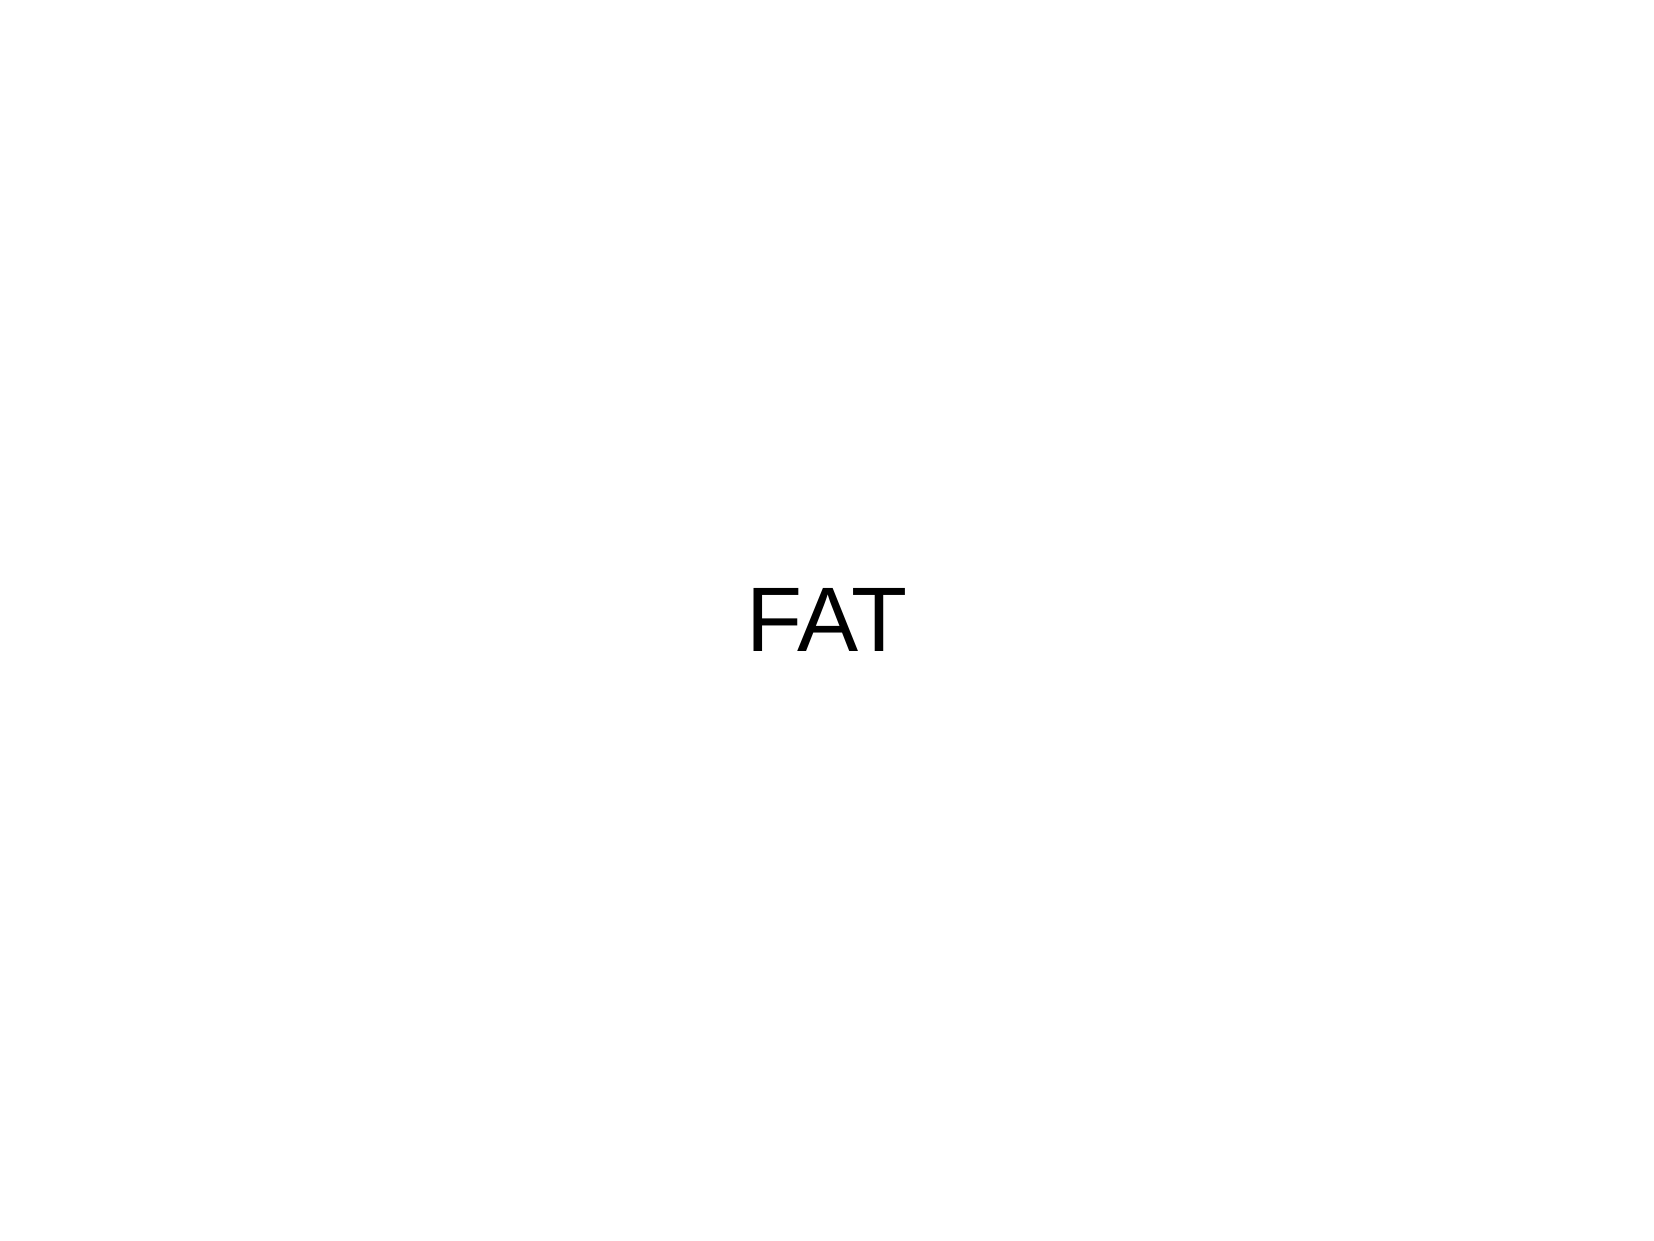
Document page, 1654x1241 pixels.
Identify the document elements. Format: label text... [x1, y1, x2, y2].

title FAT [82, 516, 1571, 724]
